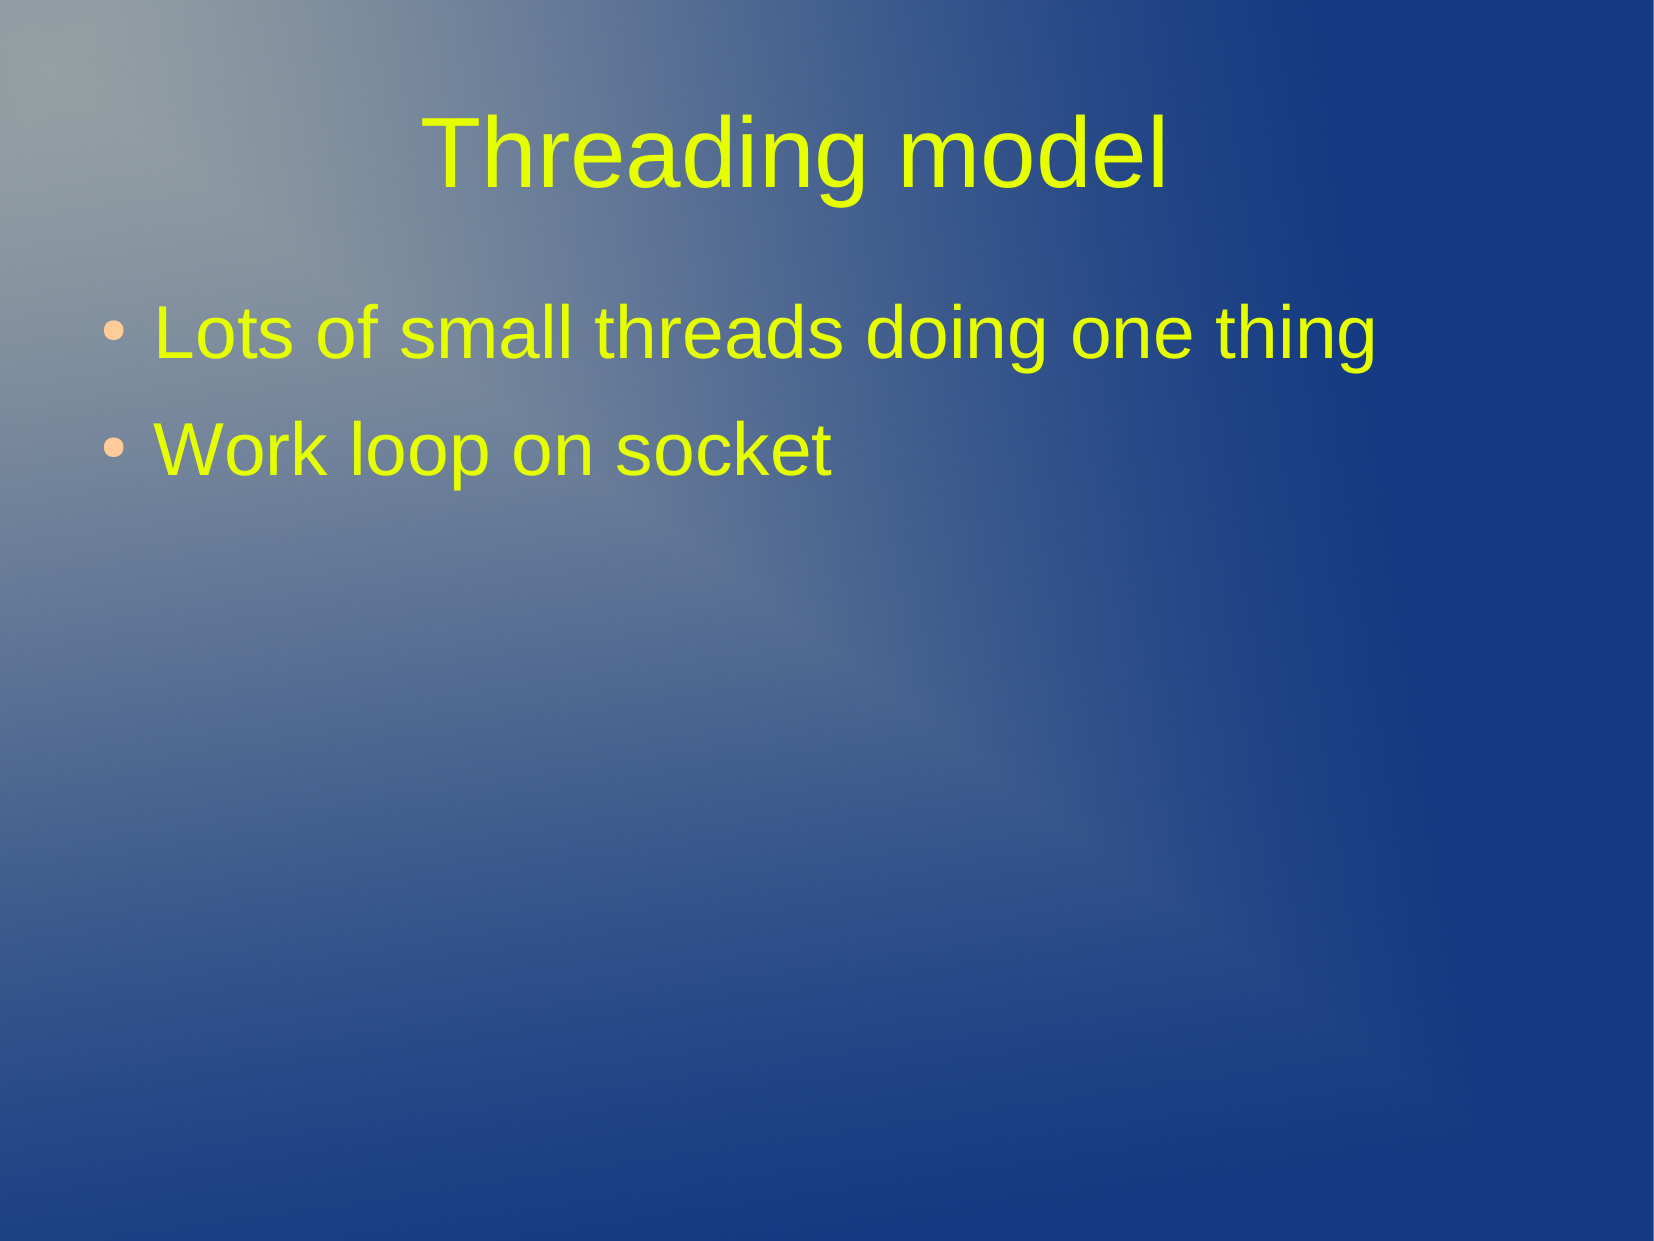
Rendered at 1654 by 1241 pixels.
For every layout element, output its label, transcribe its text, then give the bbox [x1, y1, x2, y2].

title Threading model [82, 56, 1571, 250]
picture [0, 0, 1654, 1241]
list Lots of small threads doing one thing Work loop on socket [82, 290, 1571, 1094]
